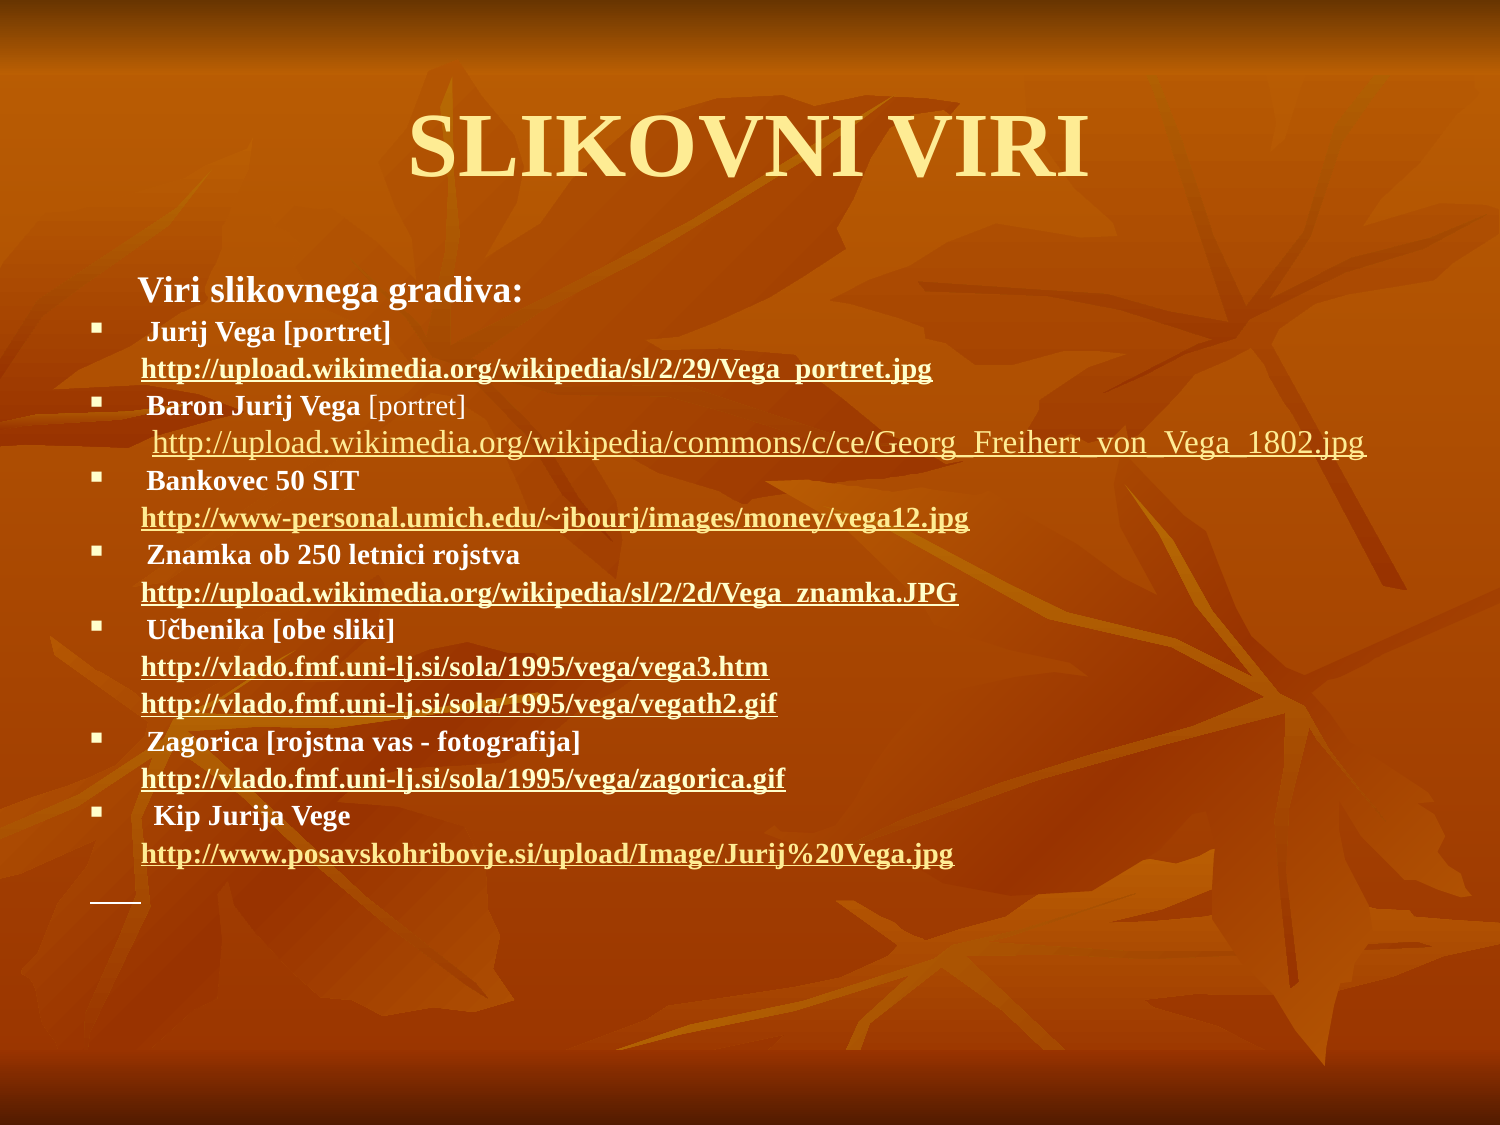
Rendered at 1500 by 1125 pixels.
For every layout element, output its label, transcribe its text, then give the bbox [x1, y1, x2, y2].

text_box http://upload.wikimedia.org/wikipedia/commons/c/ce/Georg_Freiherr_von_Vega_1802.jpg [137, 412, 1413, 468]
list Viri slikovnega gradiva: Jurij Vega [portret] http://upload.wikimedia.org/wikipedia/sl/2/29/Vega_portret.jpg Baron Jurij Vega [portret] Bankovec 50 SIT http://www-personal.umich.edu/~jbourj/images/money/vega12.jpg Znamka ob 250 letnici rojstva http://upload.wikimedia.org/wikipedia/sl/2/2d/Vega_znamka.JPG Učbenika [obe sliki] http://vlado.fmf.uni-lj.si/sola/1995/vega/vega3.htm http://vlado.fmf.uni-lj.si/sola/1995/vega/vegath2.gif Zagorica [rojstna vas - fotografija] http://vlado.fmf.uni-lj.si/sola/1995/vega/zagorica.gif Kip Jurija Vege http://www.posavskohribovje.si/upload/Image/Jurij%20Vega.jpg [75, 262, 1500, 1013]
title SLIKOVNI VIRI [75, 45, 1425, 234]
